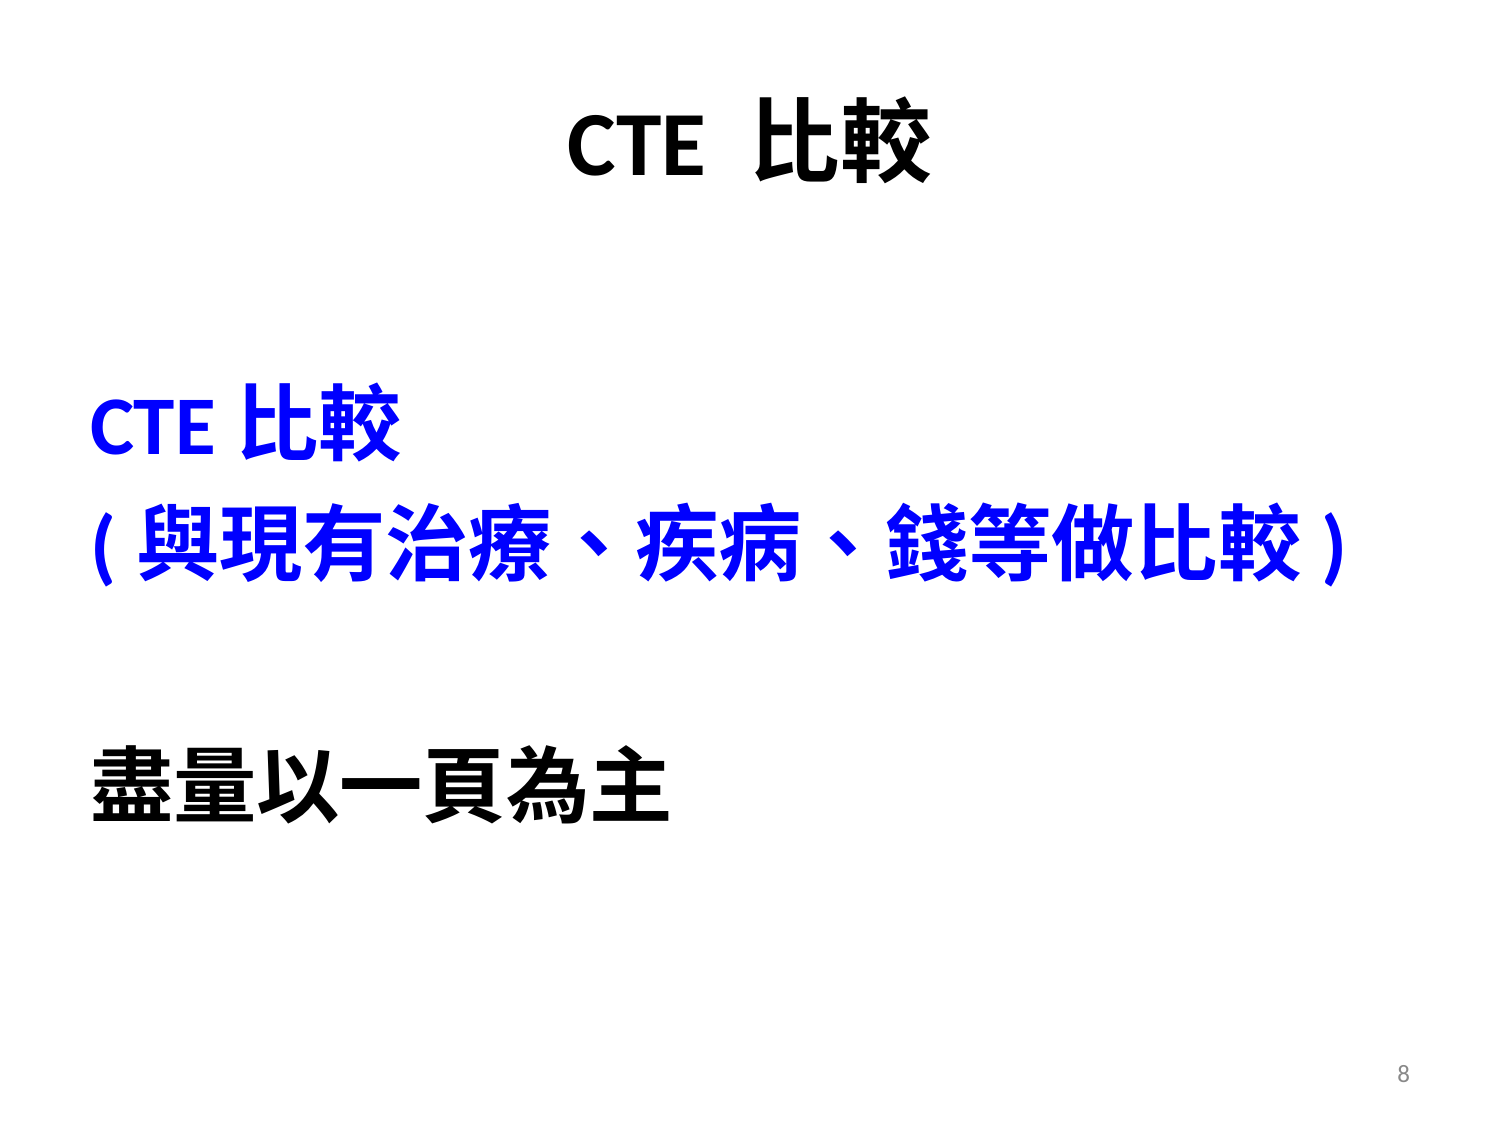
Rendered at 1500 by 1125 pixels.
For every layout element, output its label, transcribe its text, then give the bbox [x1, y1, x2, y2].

list CTE比較 (與現有治療、疾病、錢等做比較) 盡量以一頁為主 [75, 262, 1426, 1005]
text_box <編號> [1074, 1042, 1426, 1103]
title CTE 比較 [75, 45, 1426, 233]
